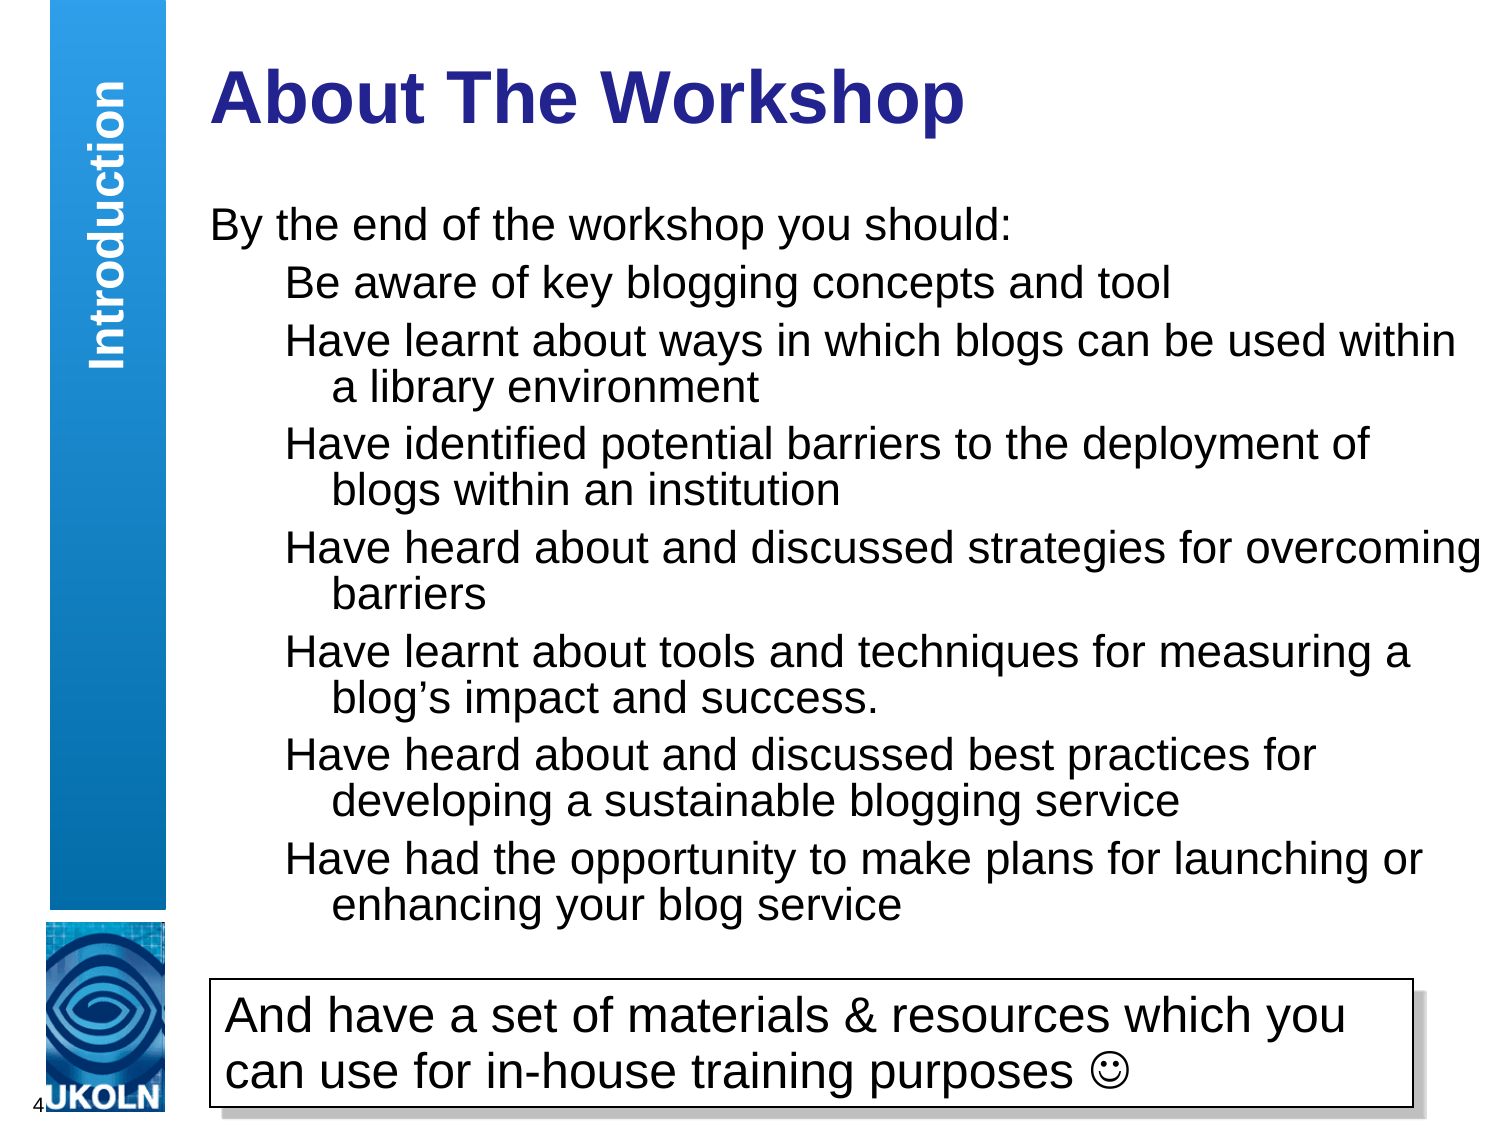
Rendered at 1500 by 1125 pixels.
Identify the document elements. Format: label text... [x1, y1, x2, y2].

picture [46, 922, 58, 927]
text_box Introduction [70, 64, 142, 387]
list By the end of the workshop you should: Be aware of key blogging concepts and tool Have learnt about ways in which blogs can be used within a library environment Have identified potential barriers to the deployment of blogs within an institution Have heard about and discussed strategies for overcoming barriers Have learnt about tools and techniques for measuring a blog’s impact and success. Have heard about and discussed best practices for developing a sustainable blogging service Have had the opportunity to make plans for launching or enhancing your blog service [194, 196, 1500, 1005]
text_box And have a set of materials & resources which you can use for in-house training purposes  [209, 979, 1413, 1107]
title About The Workshop [194, 42, 1447, 153]
picture [46, 922, 165, 1112]
